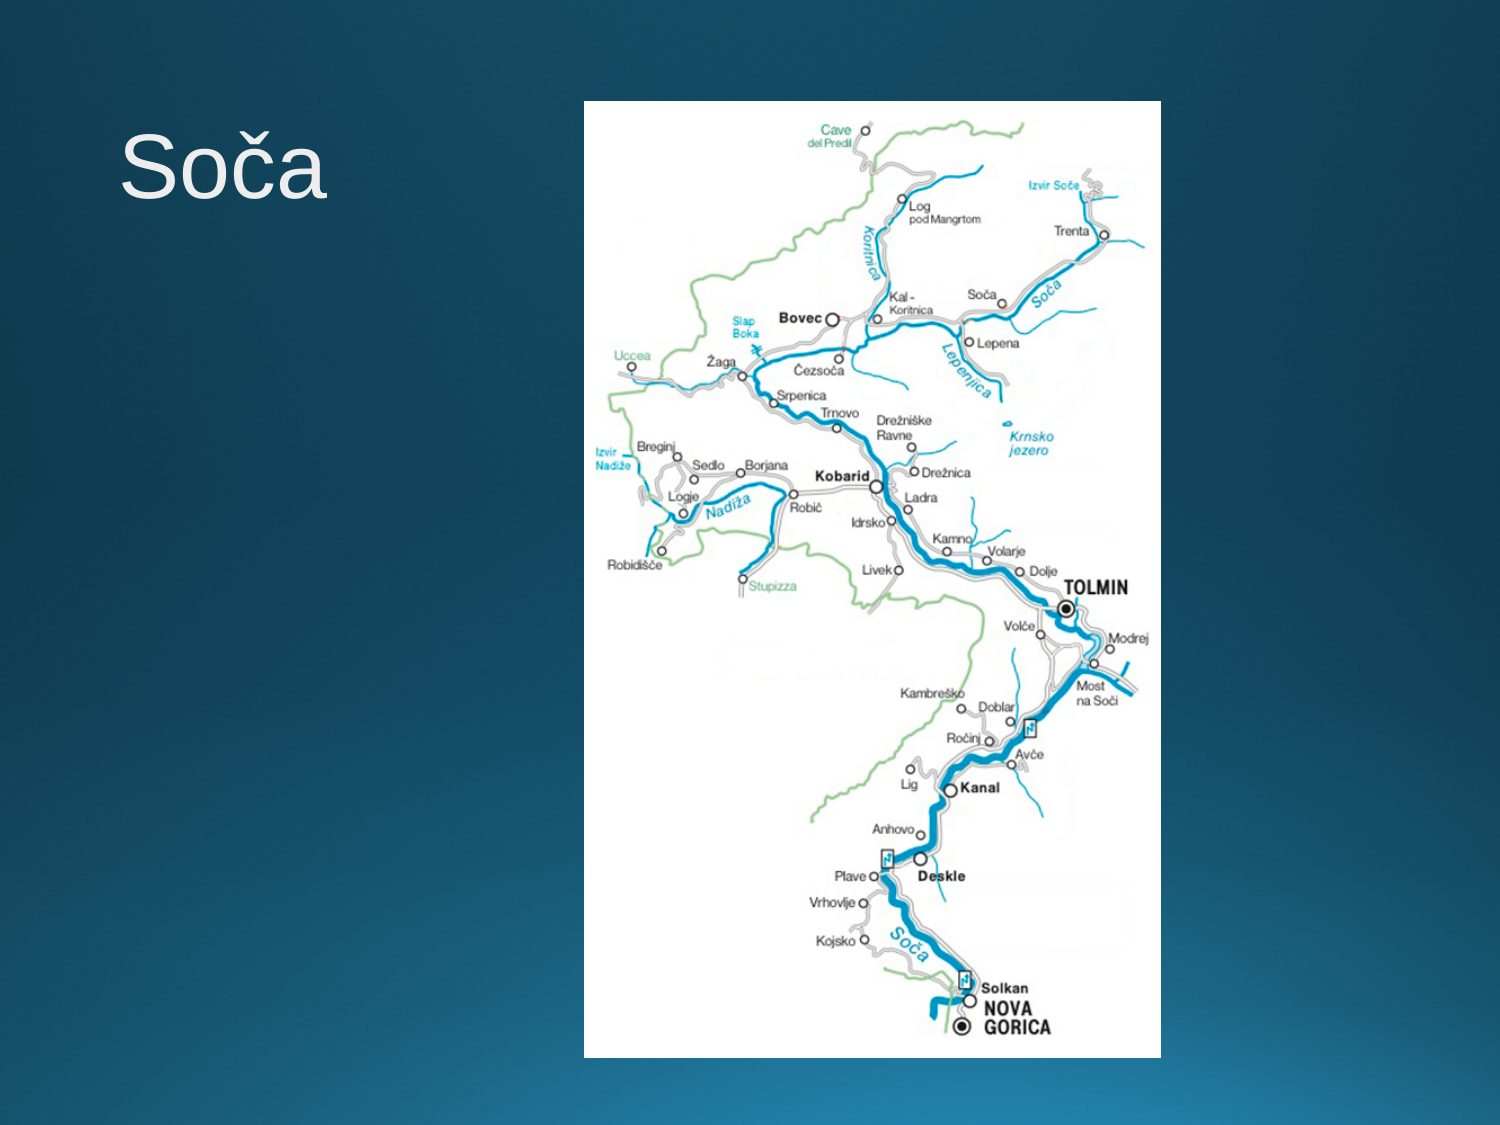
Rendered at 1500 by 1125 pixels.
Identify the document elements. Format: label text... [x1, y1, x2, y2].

title Soča [103, 59, 1397, 278]
picture [0, 0, 1500, 1125]
